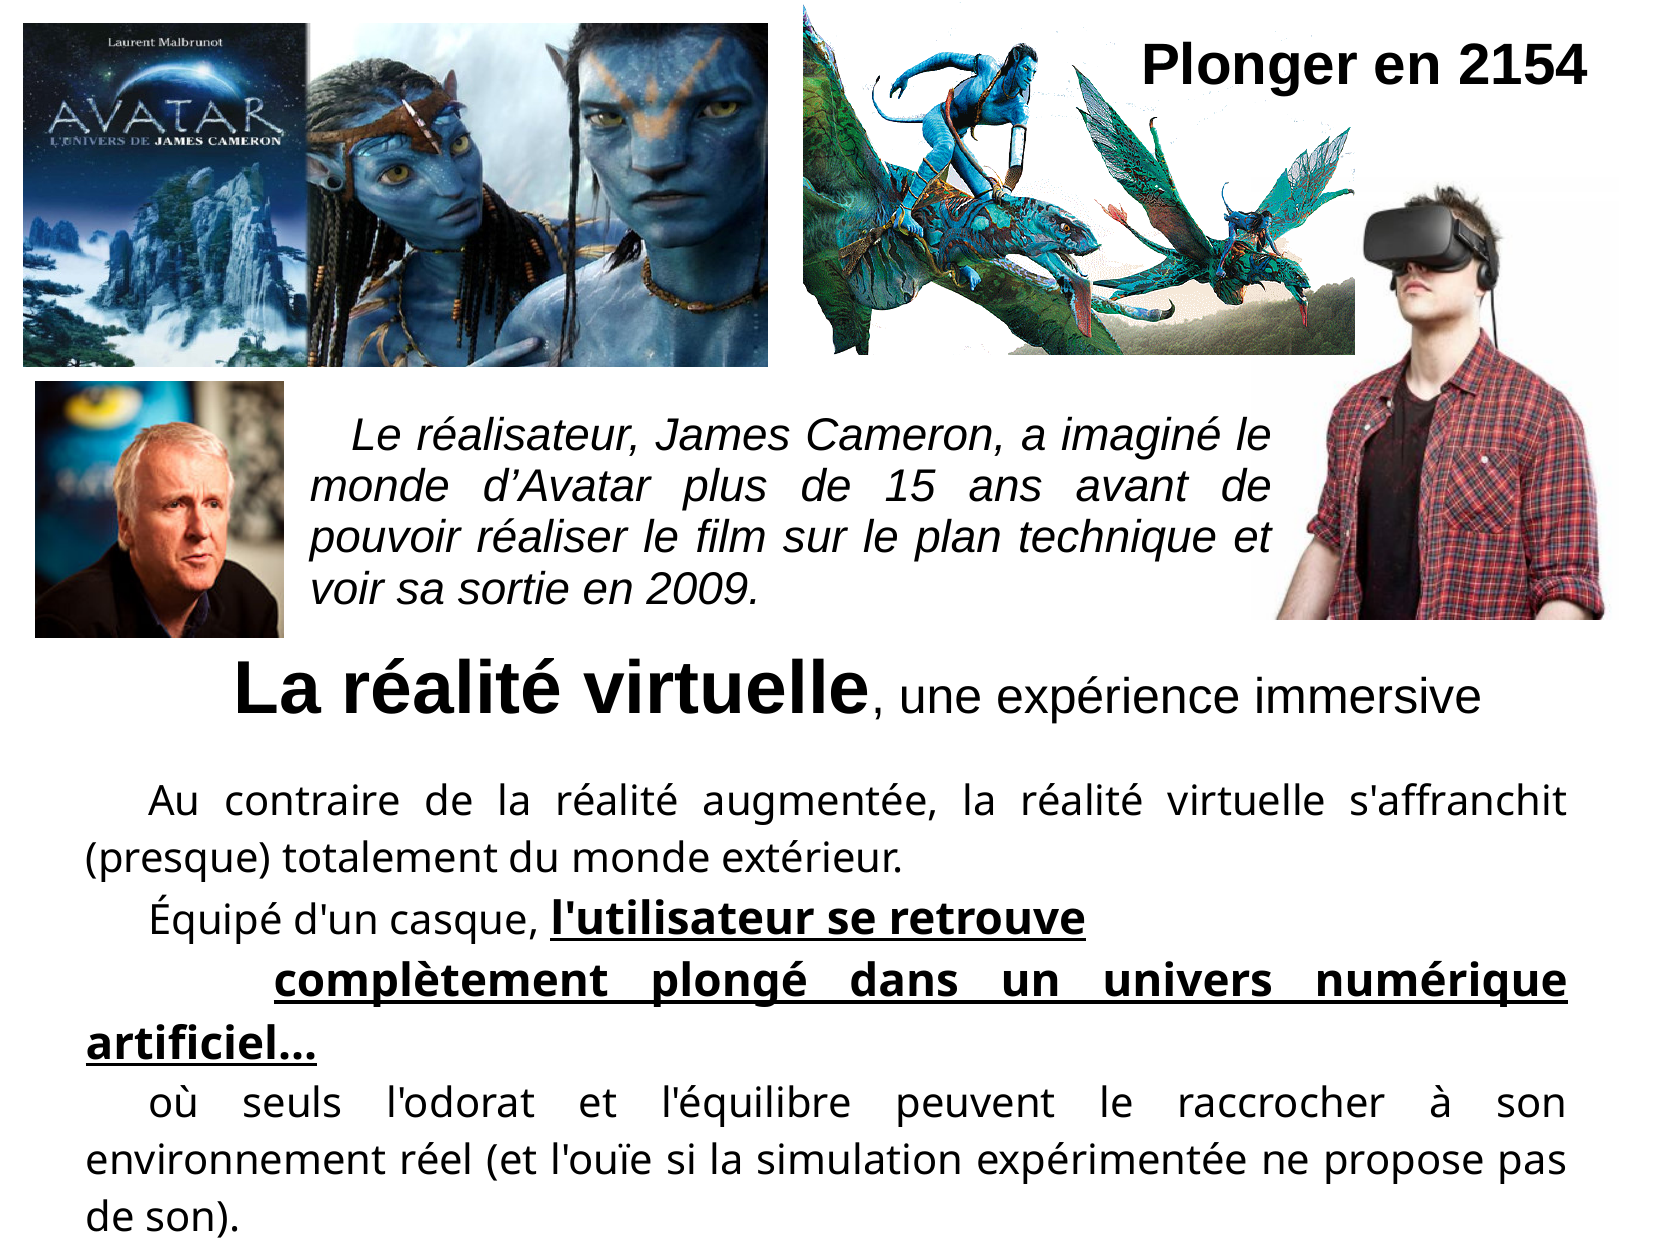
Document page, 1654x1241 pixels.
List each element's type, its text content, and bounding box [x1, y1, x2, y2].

text_box Le réalisateur, James Cameron, a imaginé le monde d’Avatar plus de 15 ans avant de pouvoir réaliser le film sur le plan technique et voir sa sortie en 2009. [295, 401, 1288, 620]
picture [35, 381, 284, 638]
text_box Plonger en 2154 [1110, 24, 1619, 107]
picture [23, 23, 768, 367]
picture [803, 0, 1619, 620]
text_box La réalité virtuelle, une expérience immersive Au contraire de la réalité augmentée, la réalité virtuelle s'affranchit (presque) totalement du monde extérieur. Équipé d'un casque, l'utilisateur se retrouve complètement plongé dans un univers numérique artificiel... où seuls l'odorat et l'équilibre peuvent le raccrocher à son environnement réel (et l'ouïe si la simulation expérimentée ne propose pas de son). [70, 637, 1583, 1197]
